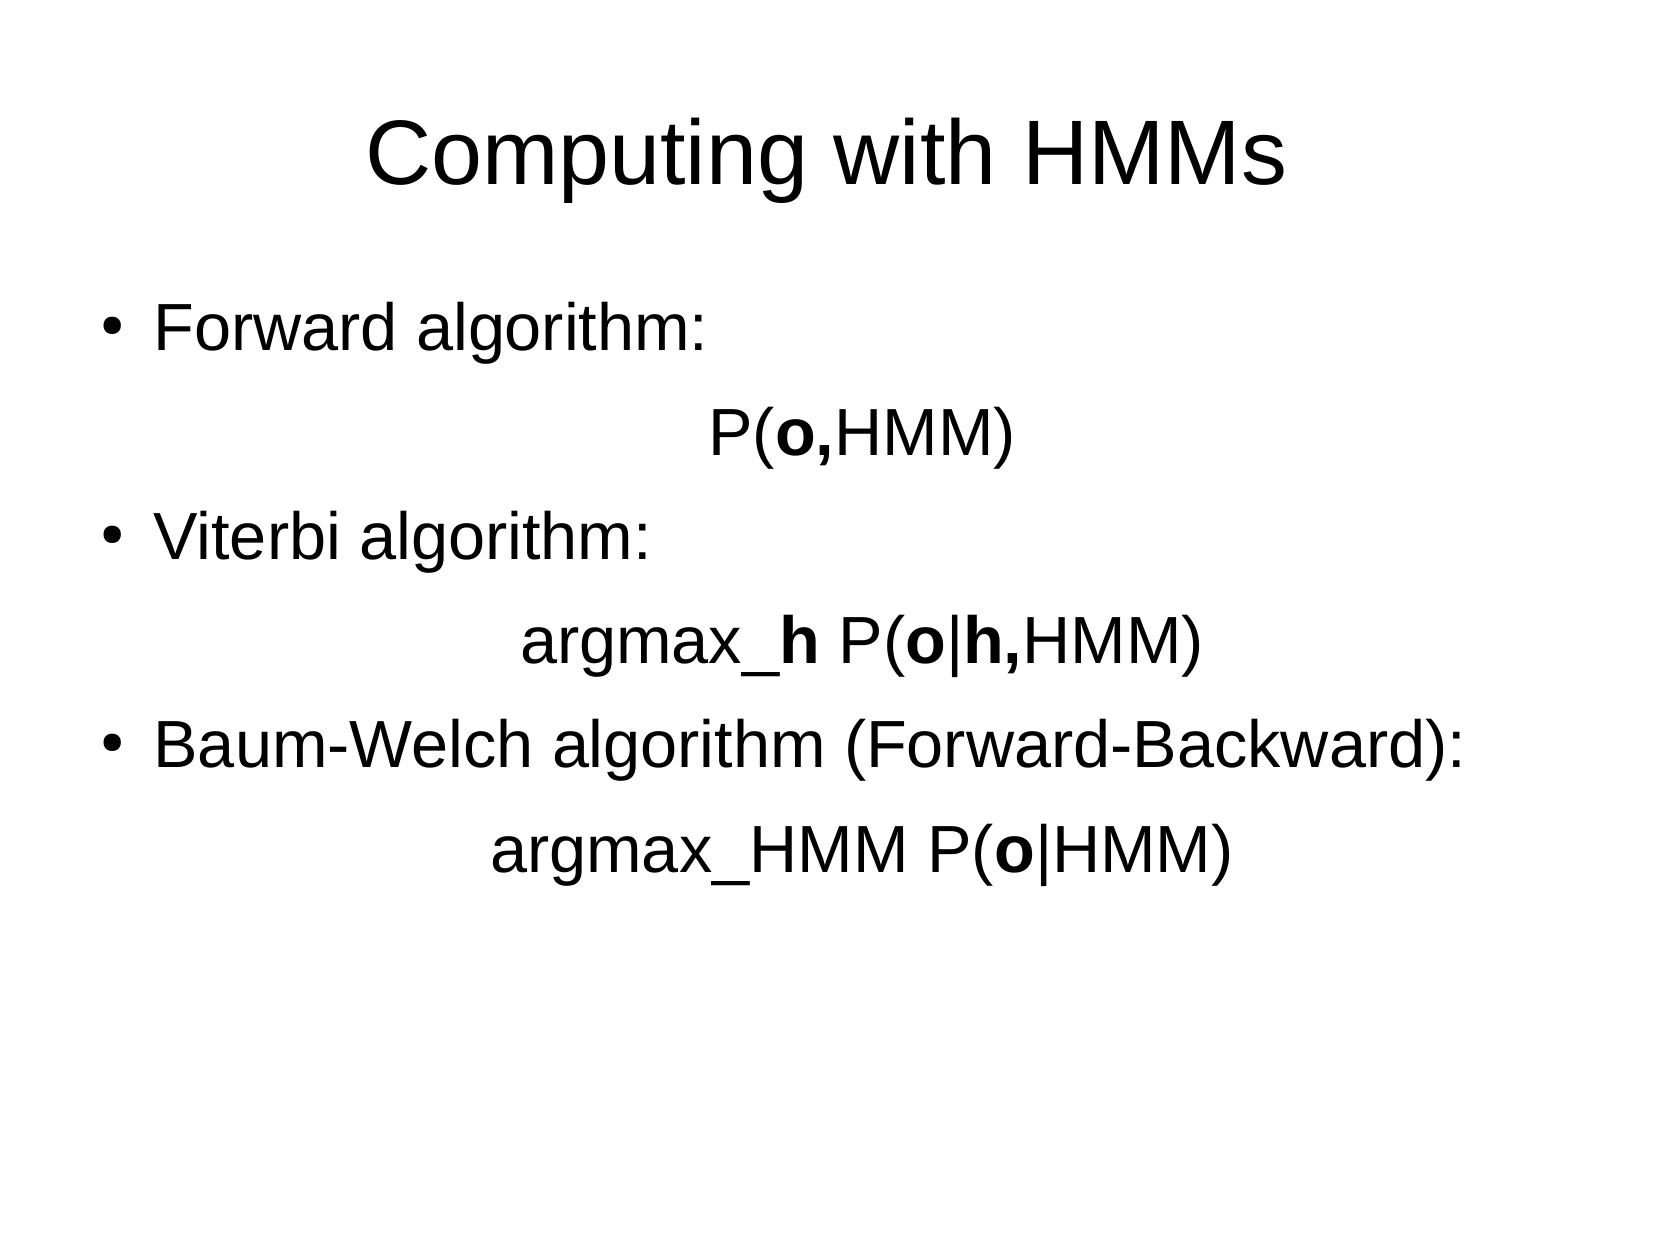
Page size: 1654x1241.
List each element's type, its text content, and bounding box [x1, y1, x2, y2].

list Forward algorithm: P(o,HMM) Viterbi algorithm: argmax_h P(o|h,HMM) Baum-Welch algorithm (Forward-Backward): argmax_HMM P(o|HMM) [82, 290, 1571, 995]
title Computing with HMMs [82, 56, 1571, 250]
